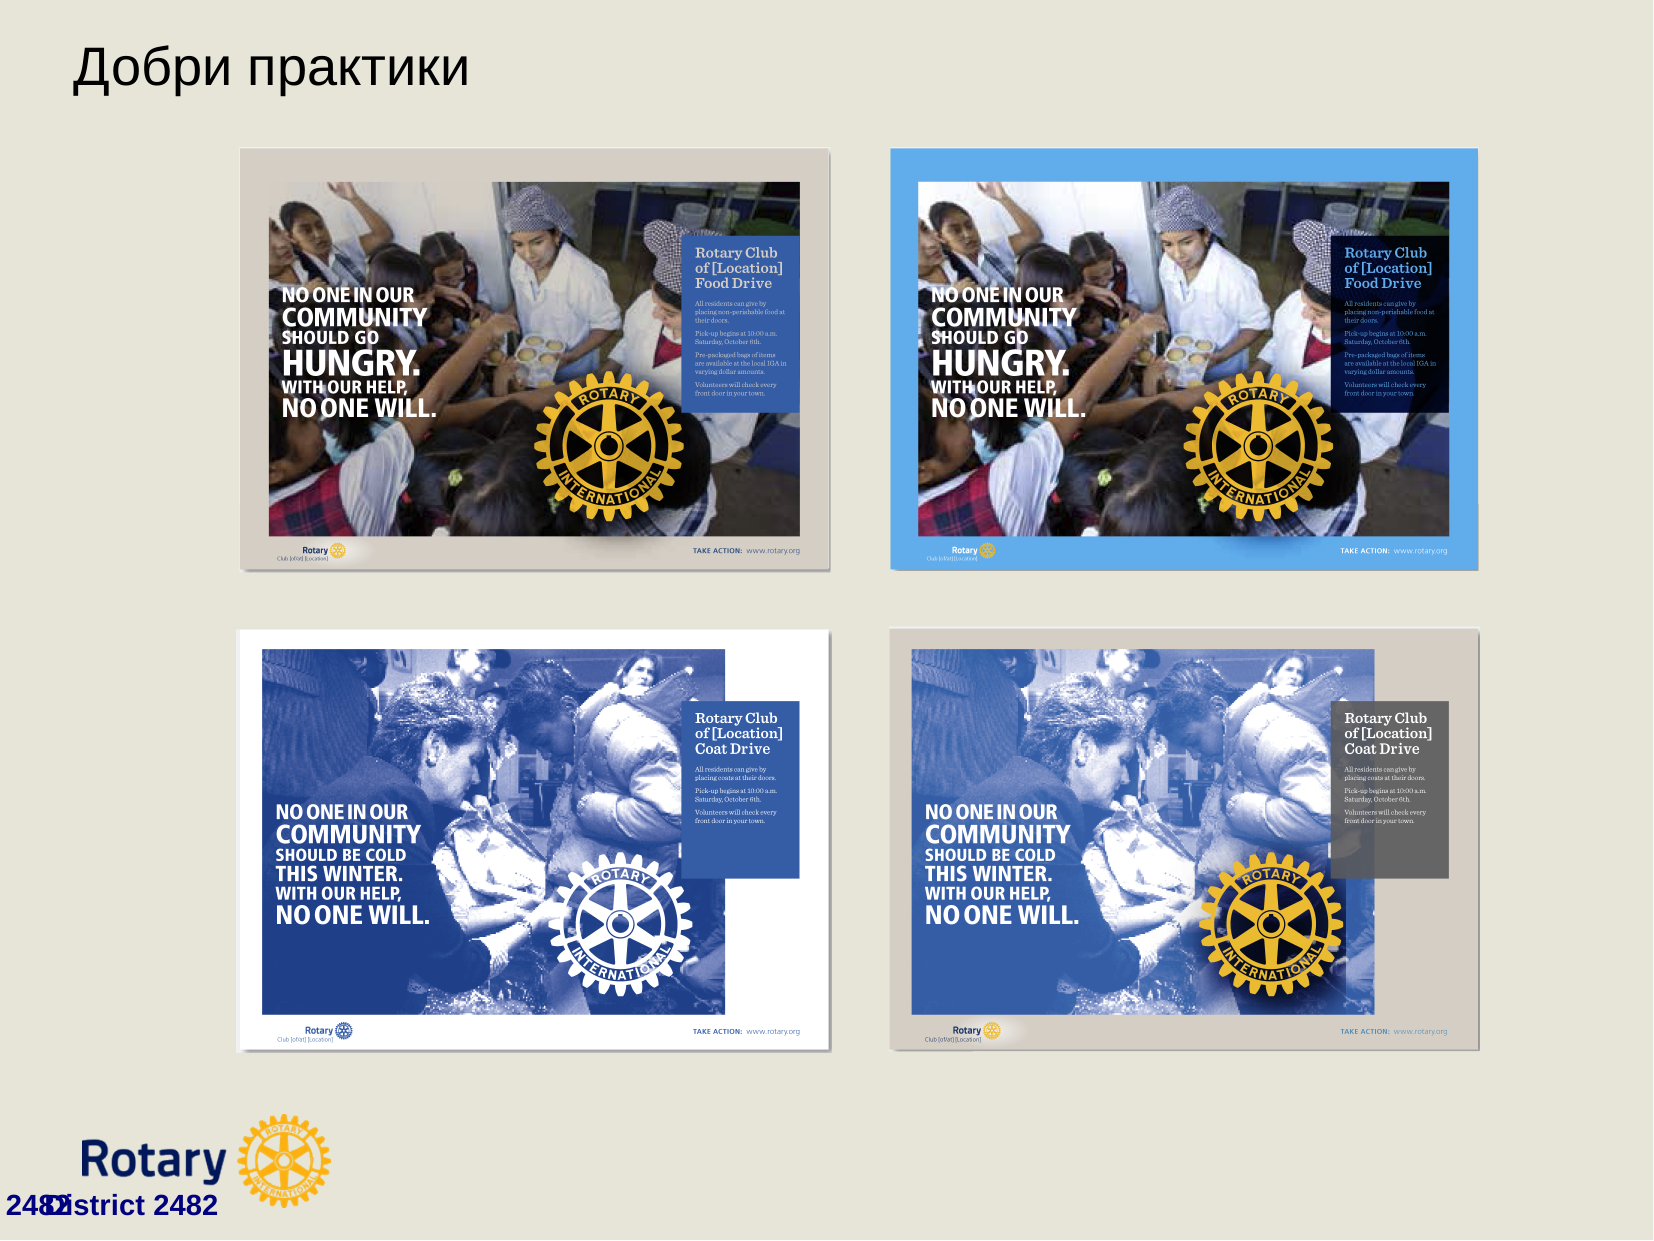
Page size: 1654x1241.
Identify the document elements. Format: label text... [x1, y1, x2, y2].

text_box Добри практики [59, 29, 1359, 119]
picture [236, 147, 1480, 1053]
text_box District 2482 [29, 1181, 241, 1241]
